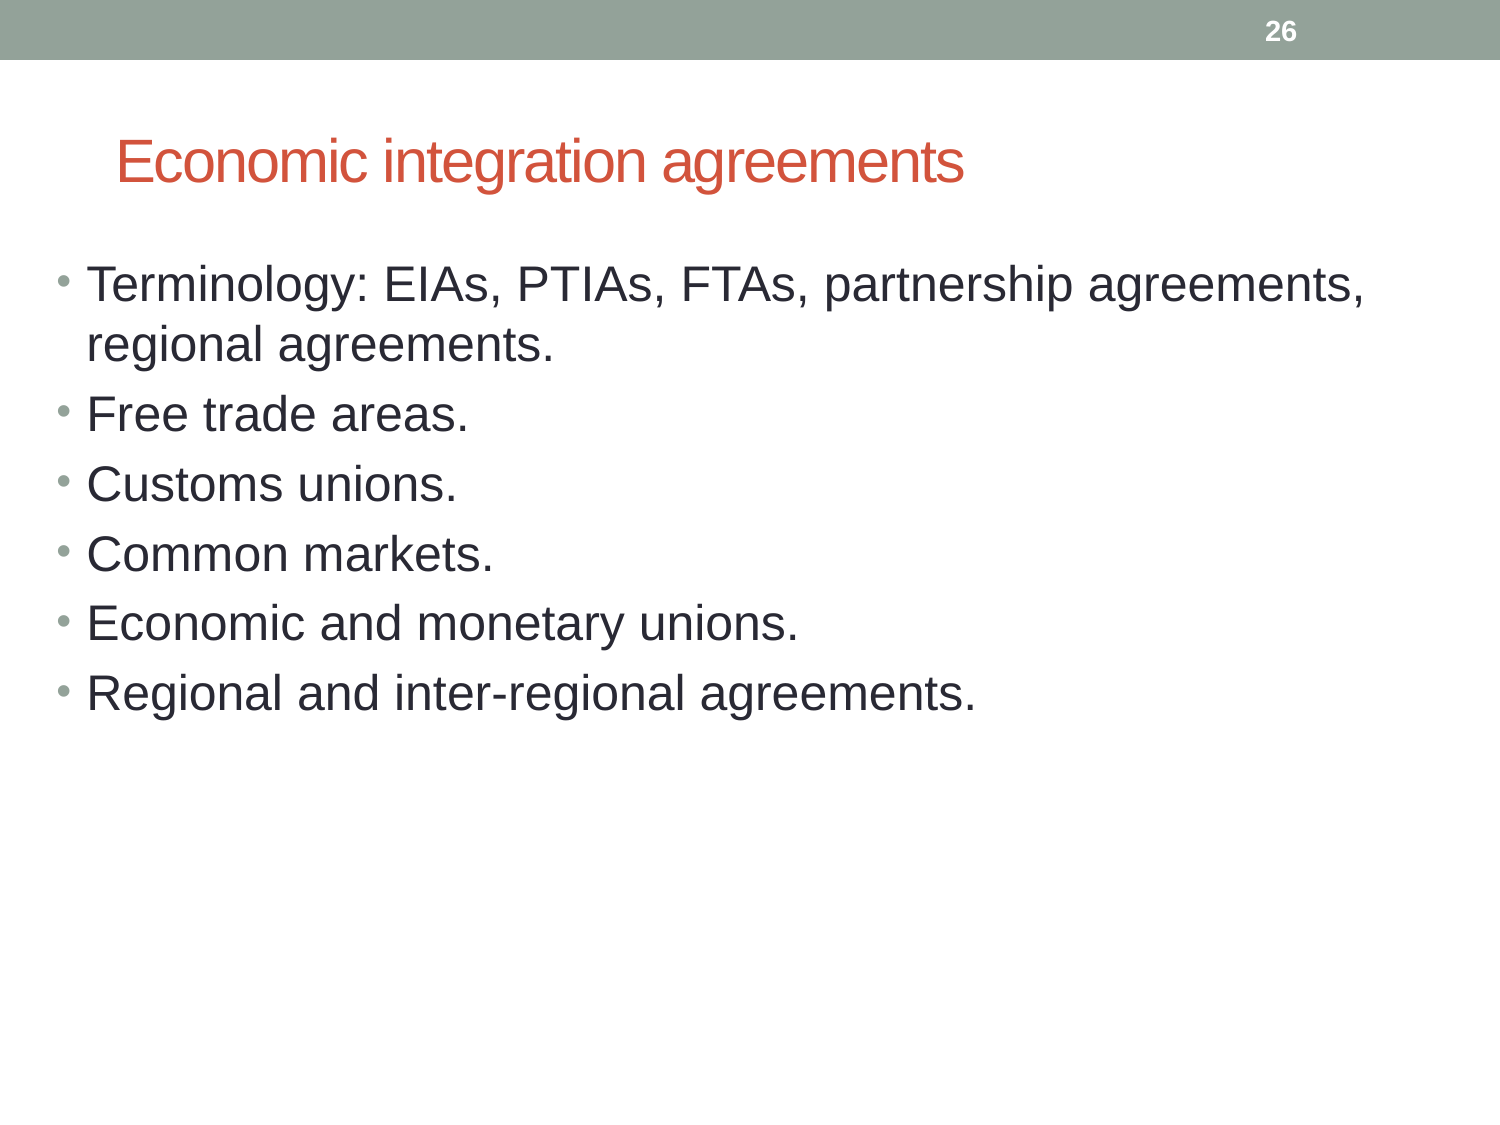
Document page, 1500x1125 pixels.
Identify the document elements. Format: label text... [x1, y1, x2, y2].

title Economic integration agreements [100, 113, 1376, 203]
slide_number <編號> [1250, 3, 1425, 57]
list Terminology: EIAs, PTIAs, FTAs, partnership agreements, regional agreements. Free trade areas. Customs unions. Common markets. Economic and monetary unions. Regional and inter-regional agreements. [41, 243, 1412, 1024]
